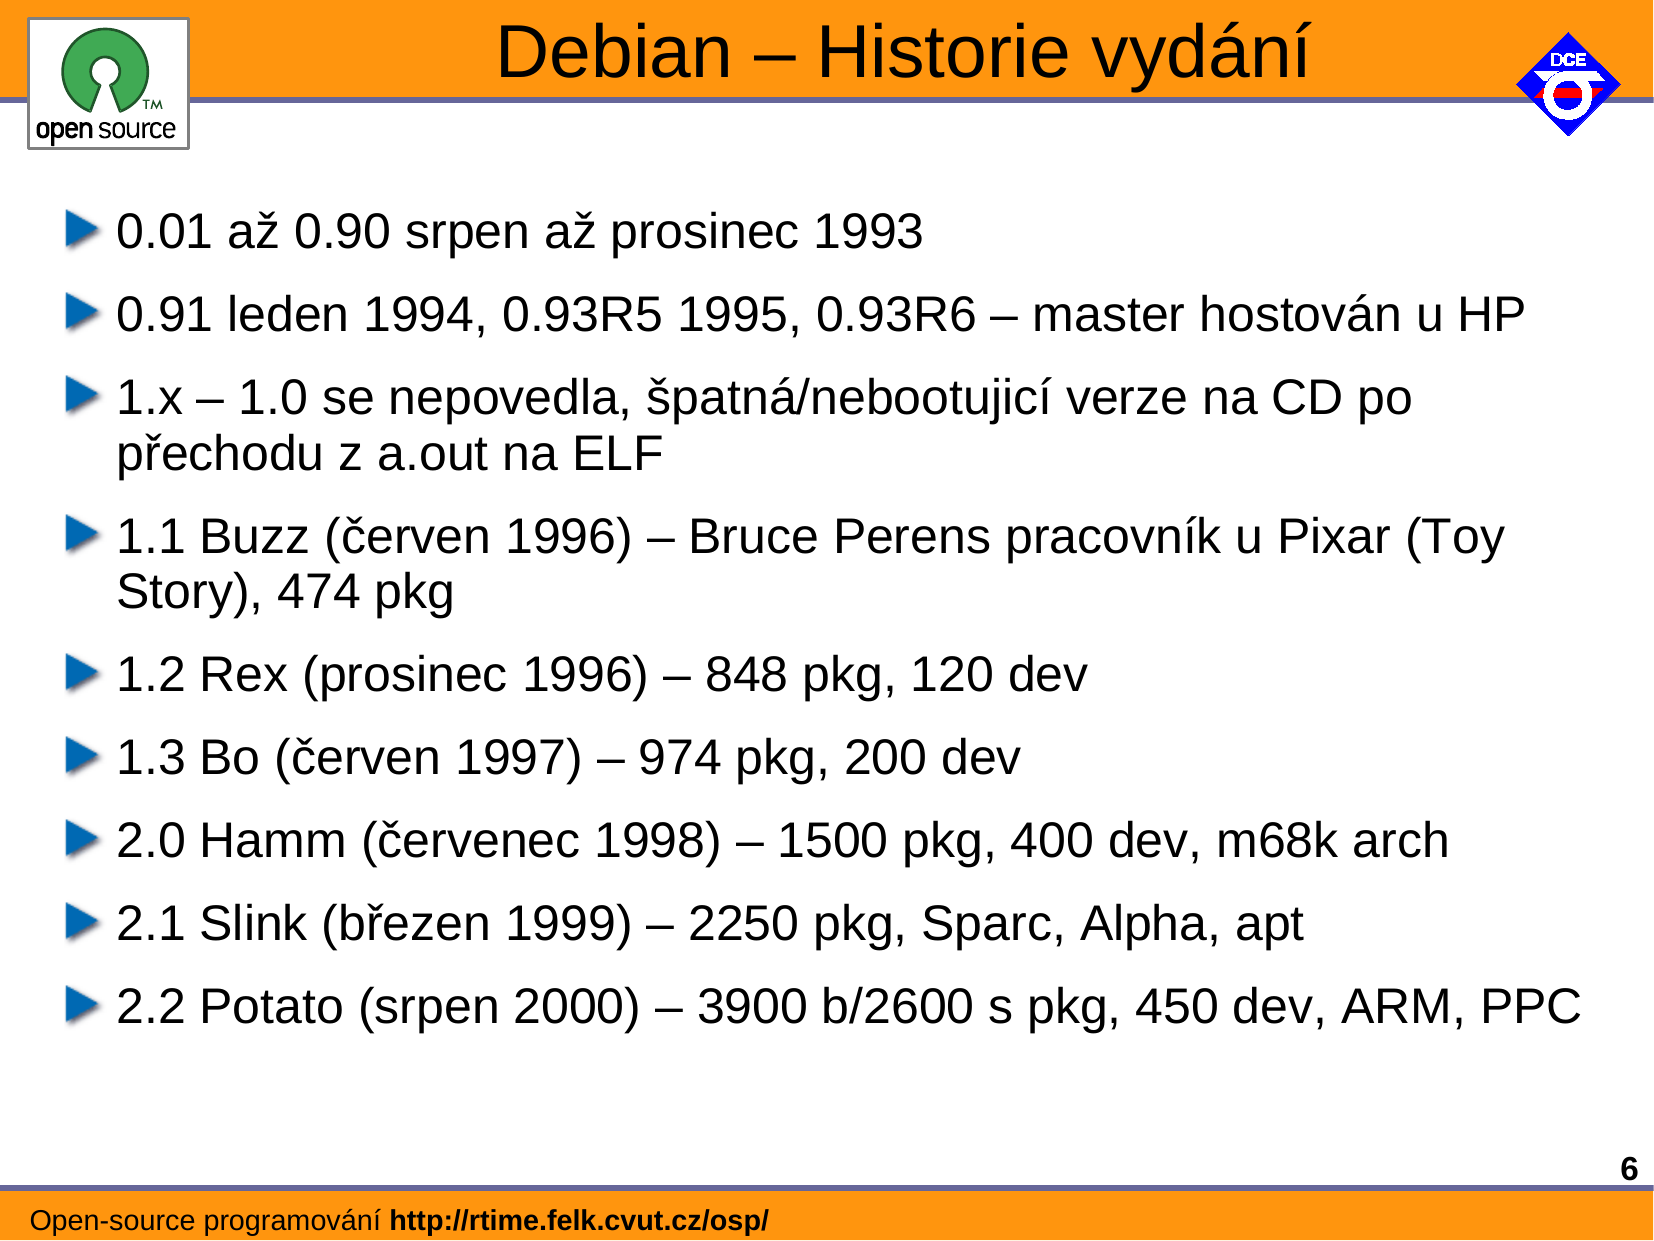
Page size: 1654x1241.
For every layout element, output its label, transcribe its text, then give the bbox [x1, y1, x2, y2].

title Debian – Historie vydání [178, 4, 1631, 98]
list 0.01 až 0.90 srpen až prosinec 1993 0.91 leden 1994, 0.93R5 1995, 0.93R6 – master hostován u HP 1.x – 1.0 se nepovedla, špatná/nebootujicí verze na CD po přechodu z a.out na ELF 1.1 Buzz (červen 1996) – Bruce Perens pracovník u Pixar (Toy Story), 474 pkg 1.2 Rex (prosinec 1996) – 848 pkg, 120 dev 1.3 Bo (červen 1997) – 974 pkg, 200 dev 2.0 Hamm (červenec 1998) – 1500 pkg, 400 dev, m68k arch 2.1 Slink (březen 1999) – 2250 pkg, Sparc, Alpha, apt 2.2 Potato (srpen 2000) – 3900 b/2600 s pkg, 450 dev, ARM, PPC [45, 203, 1609, 1154]
